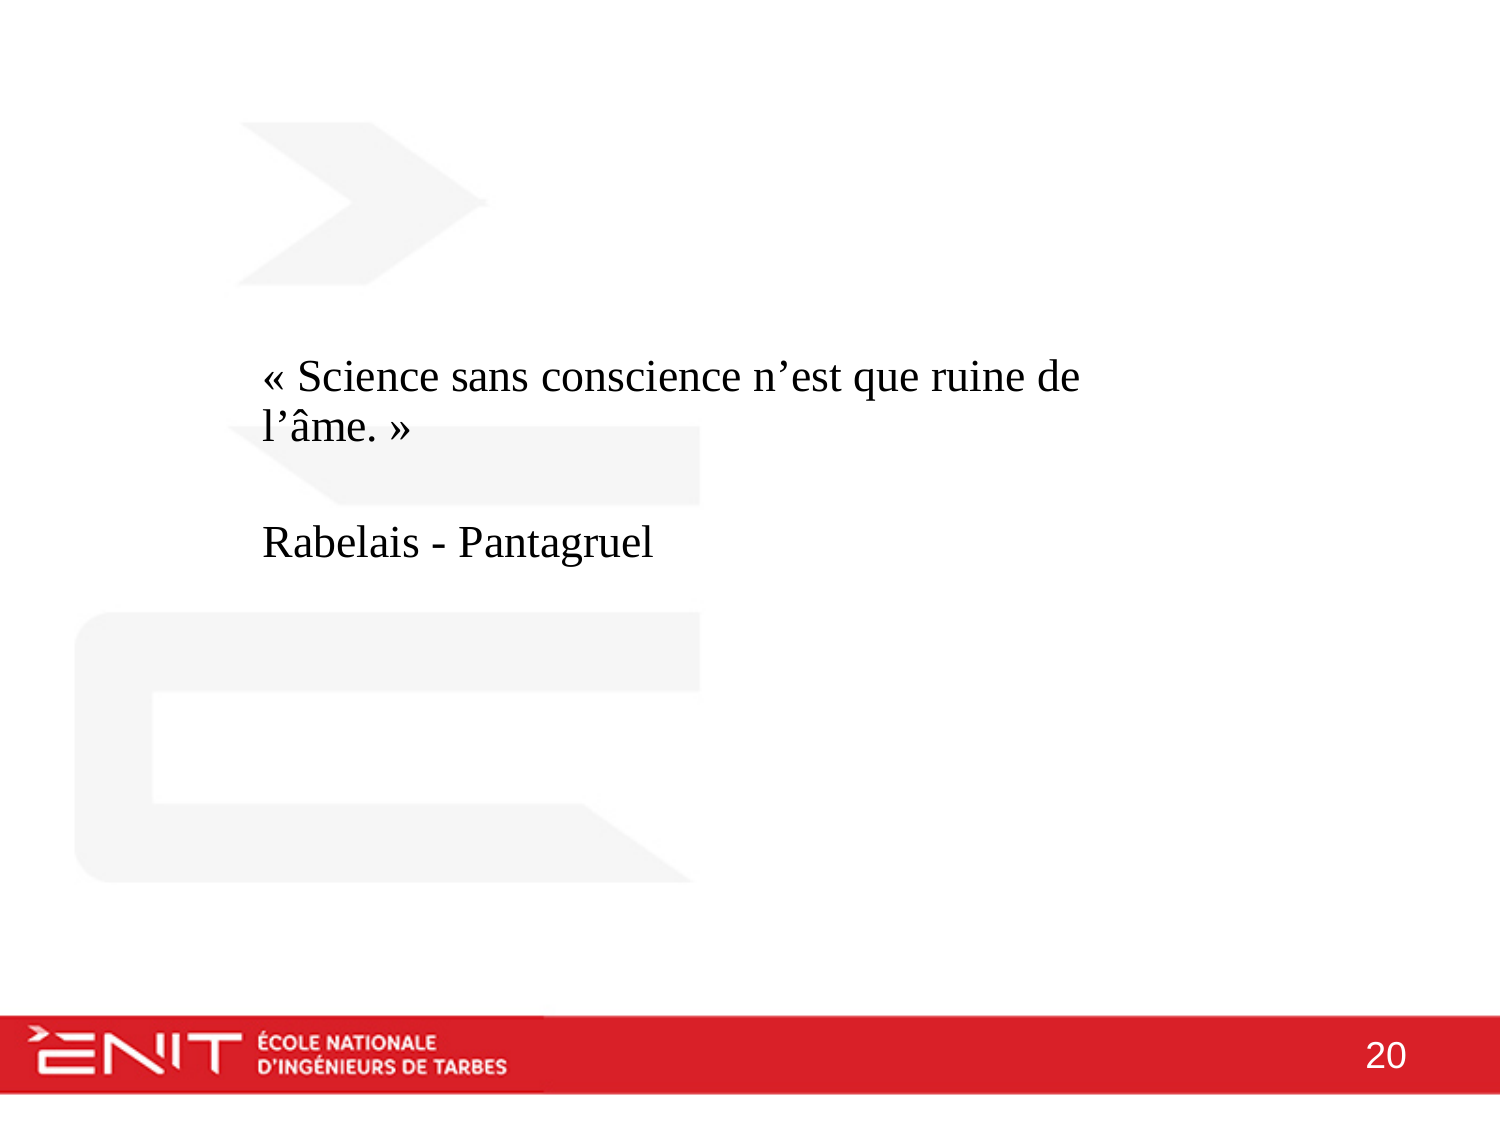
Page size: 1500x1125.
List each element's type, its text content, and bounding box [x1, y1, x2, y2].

text_box <numéro> [1350, 1027, 1500, 1098]
picture [0, 0, 1500, 1125]
text_box « Science sans conscience n’est que ruine de l’âme. » Rabelais - Pantagruel [248, 342, 1252, 626]
